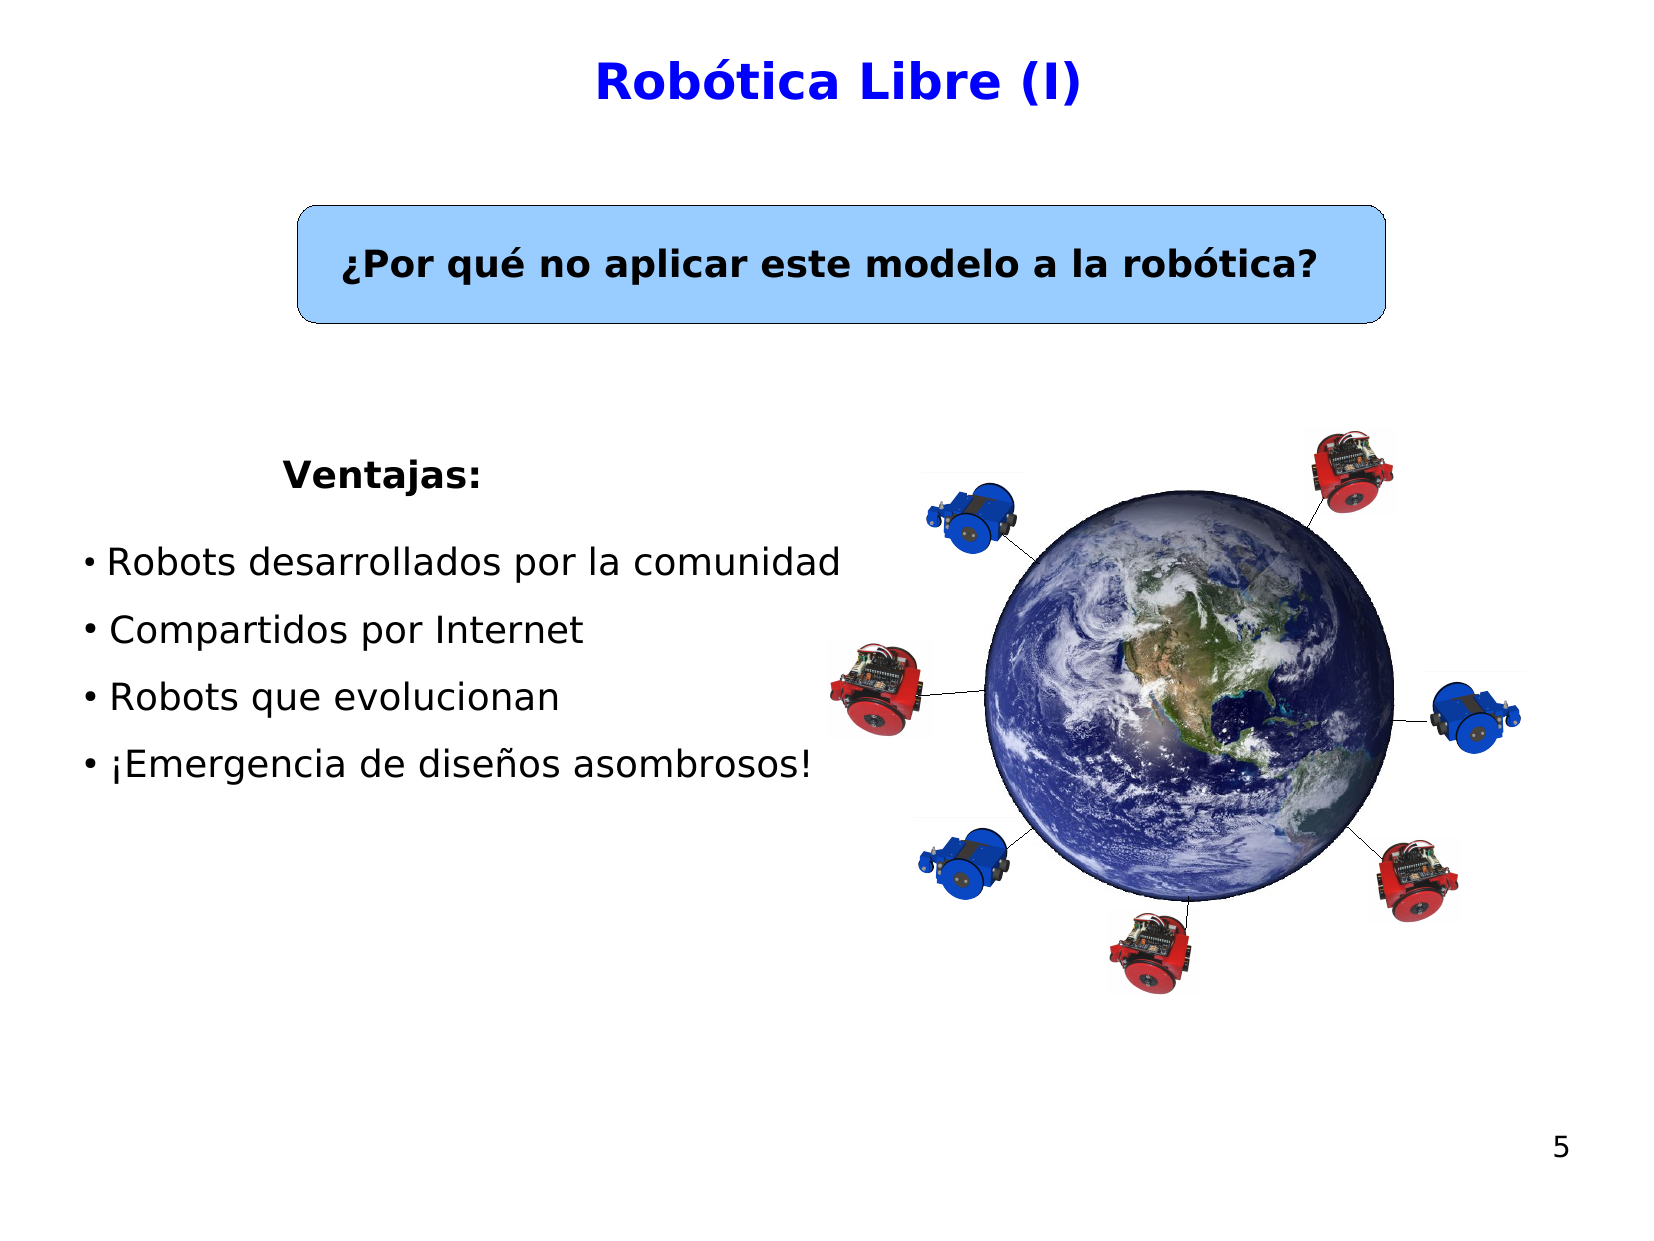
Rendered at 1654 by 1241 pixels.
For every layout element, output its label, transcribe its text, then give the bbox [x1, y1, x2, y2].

picture [1421, 671, 1526, 760]
picture [826, 639, 933, 739]
text_box ¿Por qué no aplicar este modelo a la robótica? [312, 235, 1351, 362]
text_box Robots desarrollados por la comunidad Compartidos por Internet Robots que evolucionan ¡Emergencia de diseños asombrosos! [69, 533, 932, 794]
picture [913, 427, 1462, 996]
text_box Ventajas: [267, 446, 498, 505]
text_box [297, 205, 1386, 324]
text_box Robótica Libre (I) [579, 46, 1182, 120]
